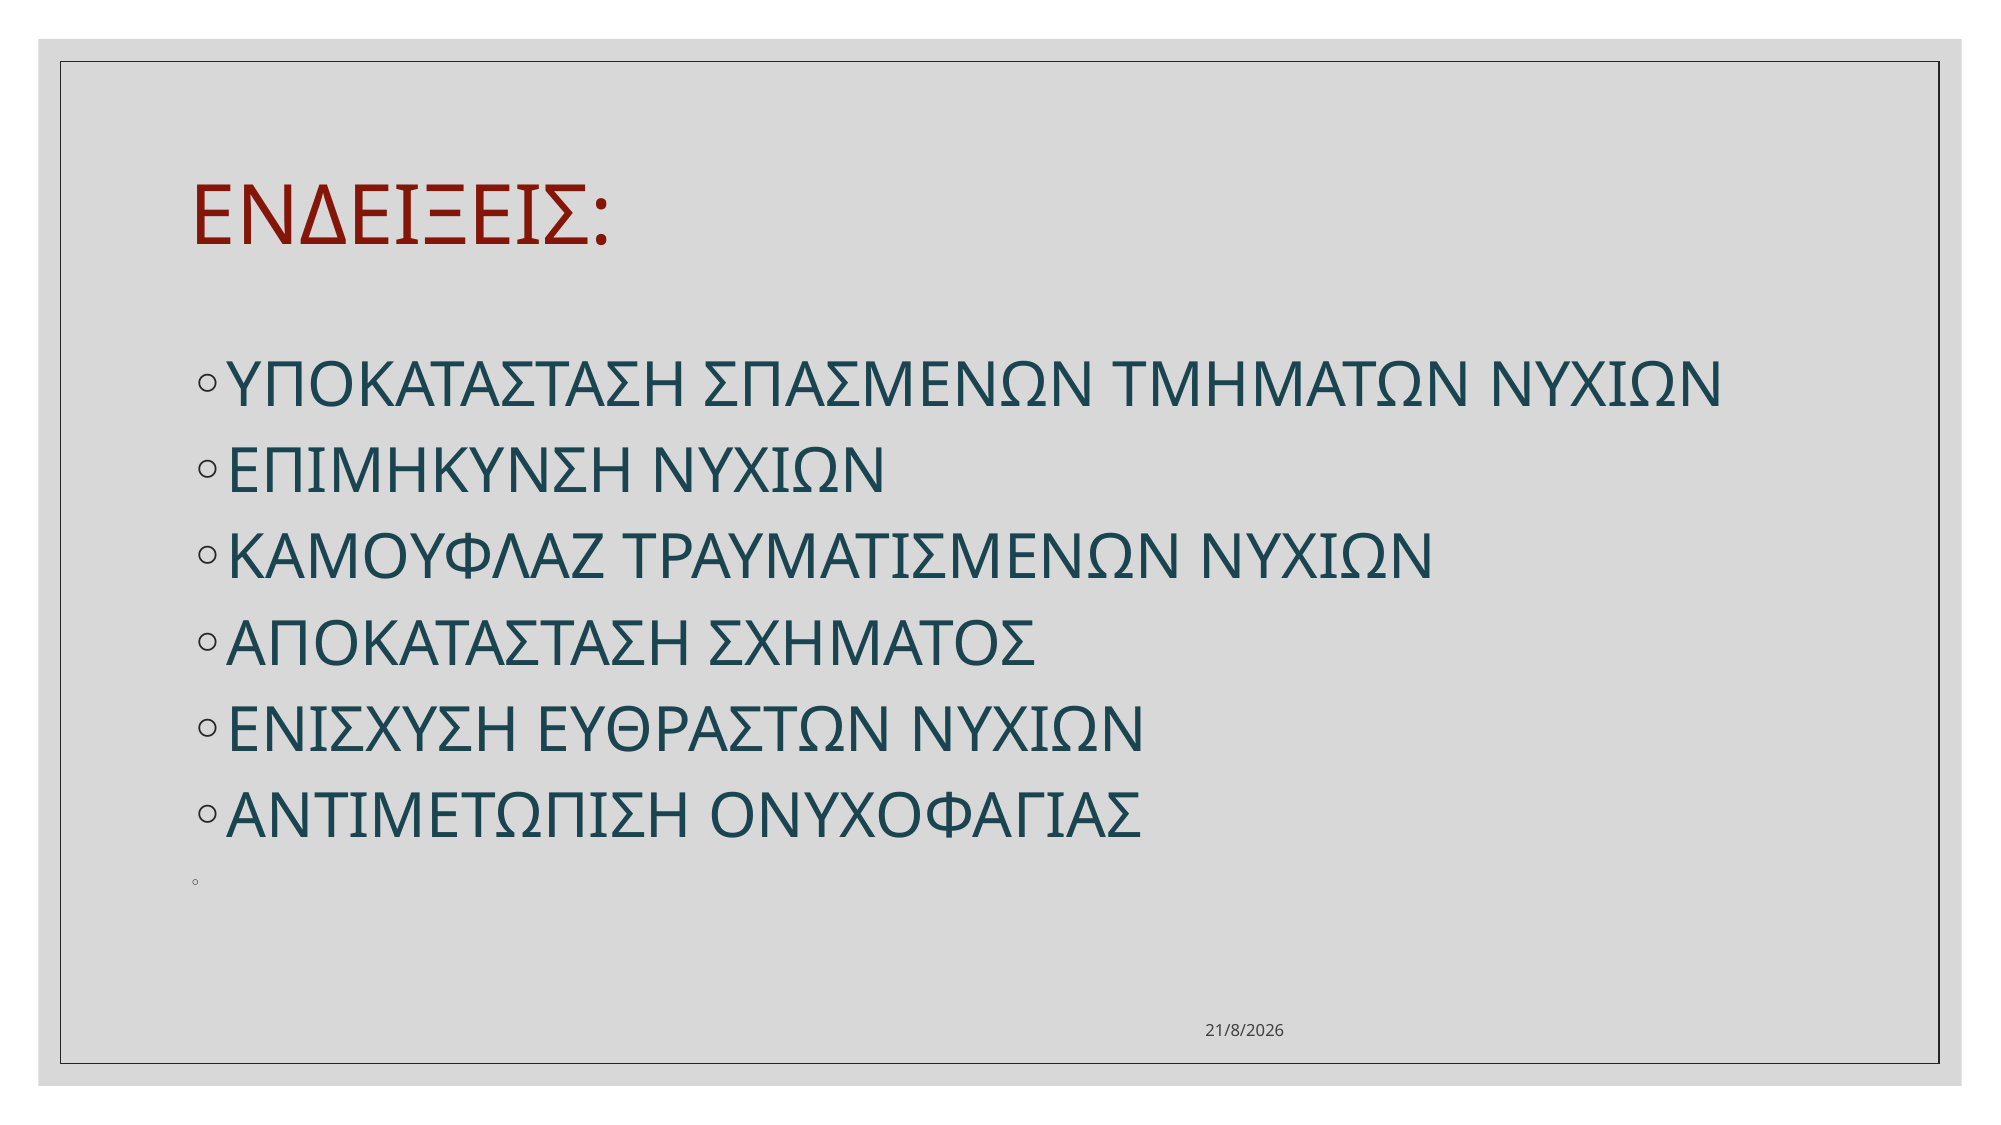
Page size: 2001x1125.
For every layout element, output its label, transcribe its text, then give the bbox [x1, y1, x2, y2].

text_box 19/2/2020 [1190, 990, 1666, 1051]
title ΕΝΔΕΙΞΕΙΣ: [174, 105, 1825, 331]
list ΥΠΟΚΑΤΑΣΤΑΣΗ ΣΠΑΣΜΕΝΩΝ ΤΜΗΜΑΤΩΝ ΝΥΧΙΩΝ ΕΠΙΜΗΚΥΝΣΗ ΝΥΧΙΩΝ ΚΑΜΟΥΦΛΑΖ ΤΡΑΥΜΑΤΙΣΜΕΝΩΝ ΝΥΧΙΩΝ ΑΠΟΚΑΤΑΣΤΑΣΗ ΣΧΗΜΑΤΟΣ ΕΝΙΣΧΥΣΗ ΕΥΘΡΑΣΤΩΝ ΝΥΧΙΩΝ ΑΝΤΙΜΕΤΩΠΙΣΗ ΟΝΥΧΟΦΑΓΙΑΣ [174, 345, 1825, 977]
